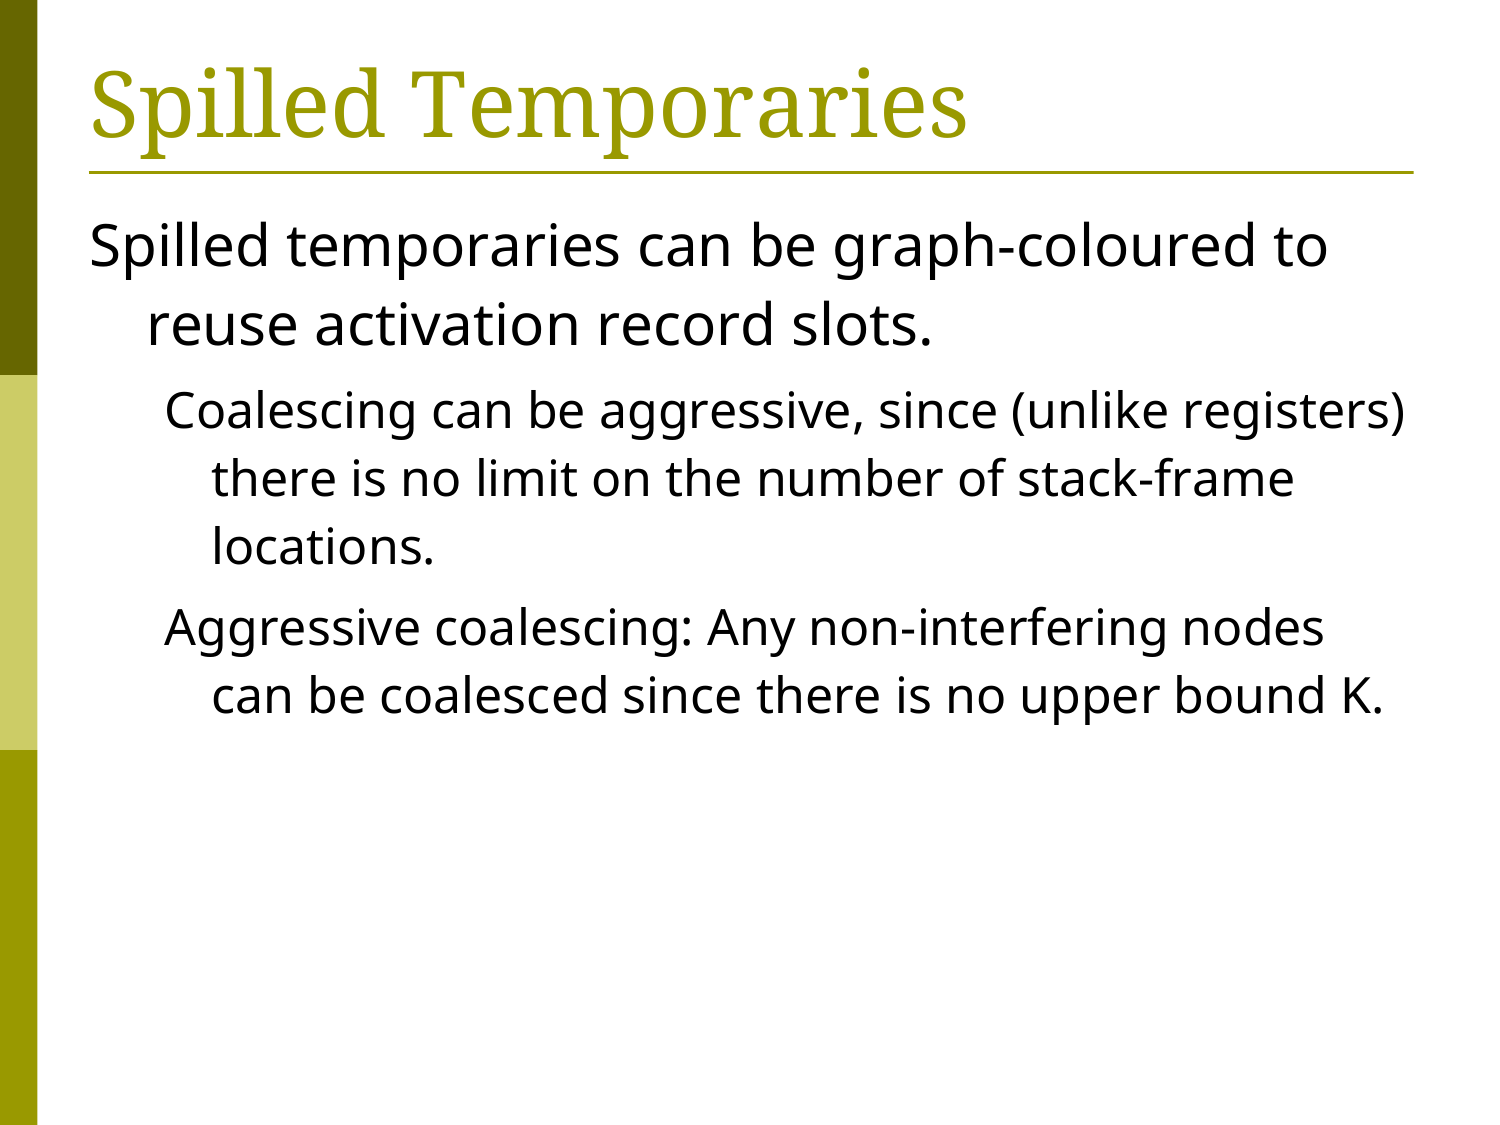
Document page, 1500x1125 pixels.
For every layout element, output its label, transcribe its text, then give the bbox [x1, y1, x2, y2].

title Spilled Temporaries [75, 45, 1426, 173]
list Spilled temporaries can be graph-coloured to reuse activation record slots. Coalescing can be aggressive, since (unlike registers) there is no limit on the number of stack-frame locations. Aggressive coalescing: Any non-interfering nodes can be coalesced since there is no upper bound K. [75, 196, 1426, 1006]
